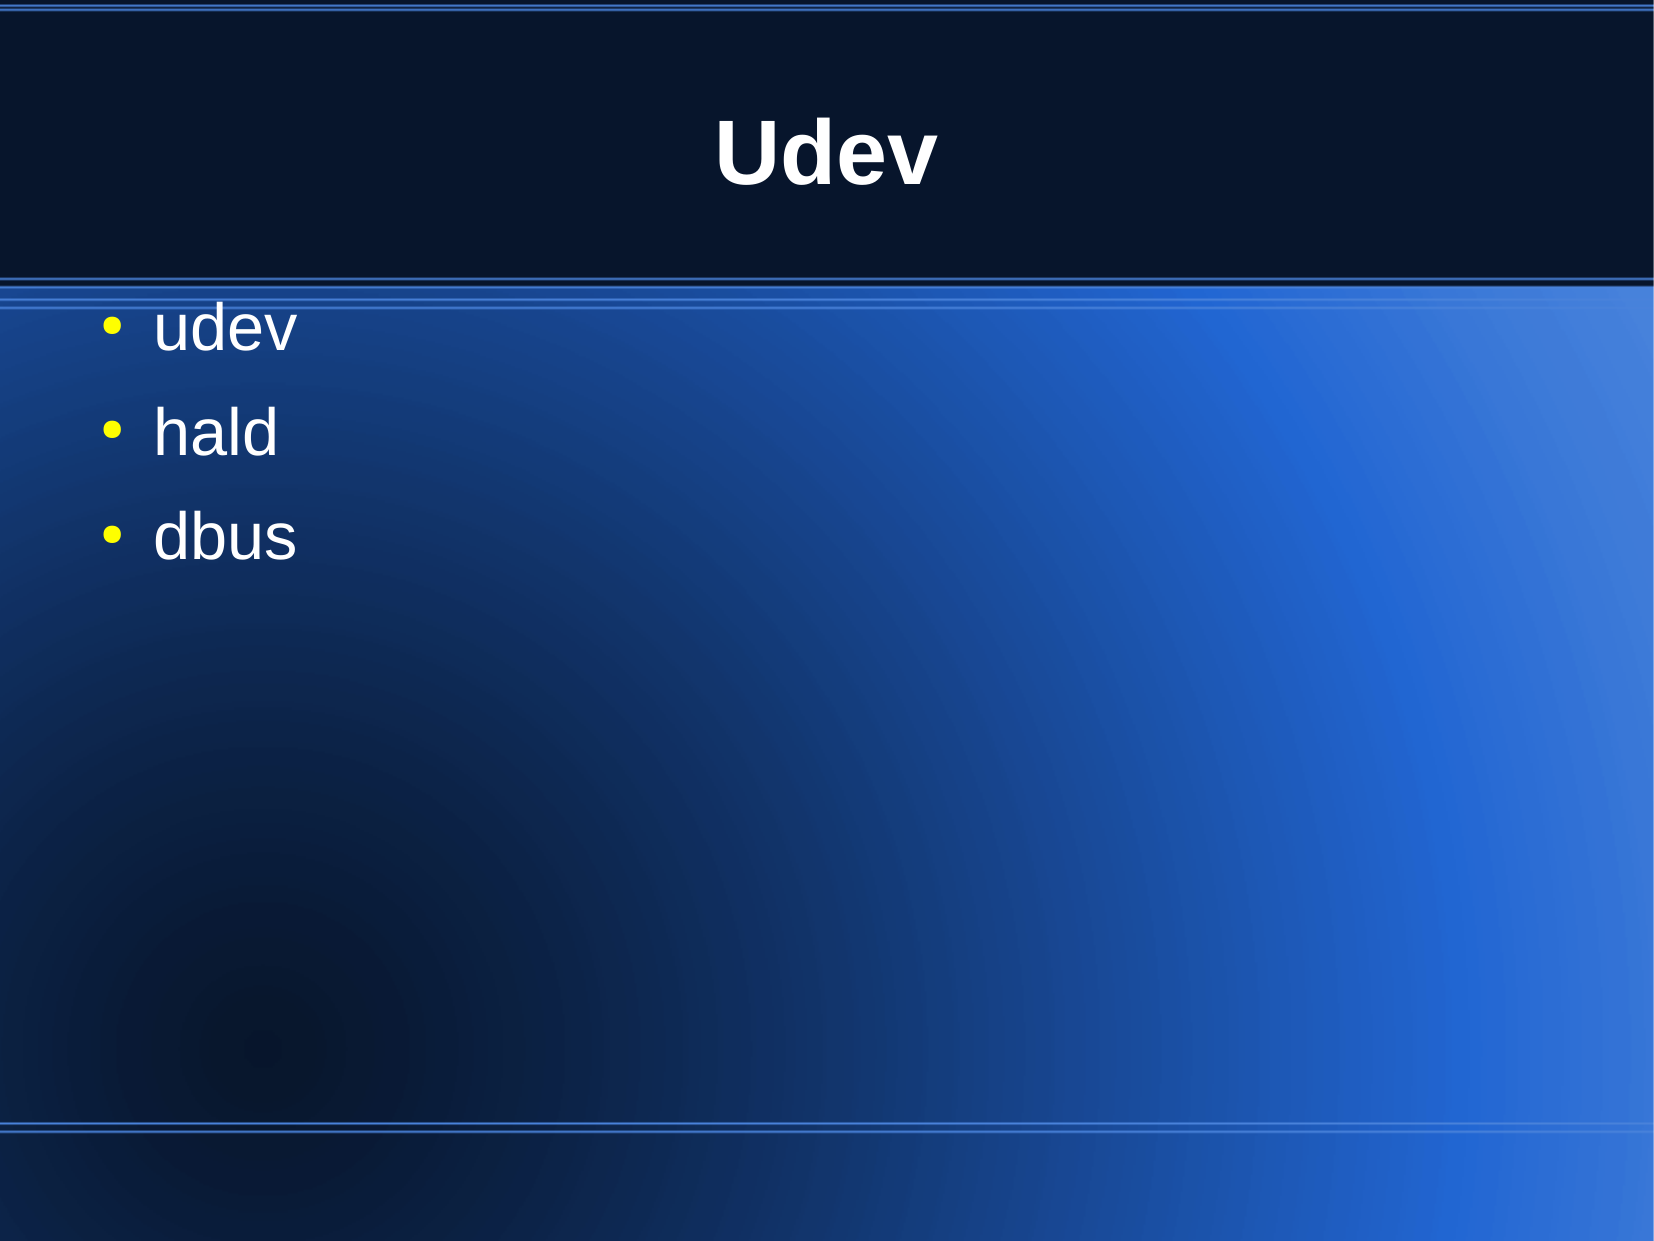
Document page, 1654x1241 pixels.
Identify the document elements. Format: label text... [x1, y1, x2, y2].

picture [0, 0, 1654, 1241]
list udev hald dbus [82, 290, 1571, 1094]
title Udev [82, 56, 1571, 250]
